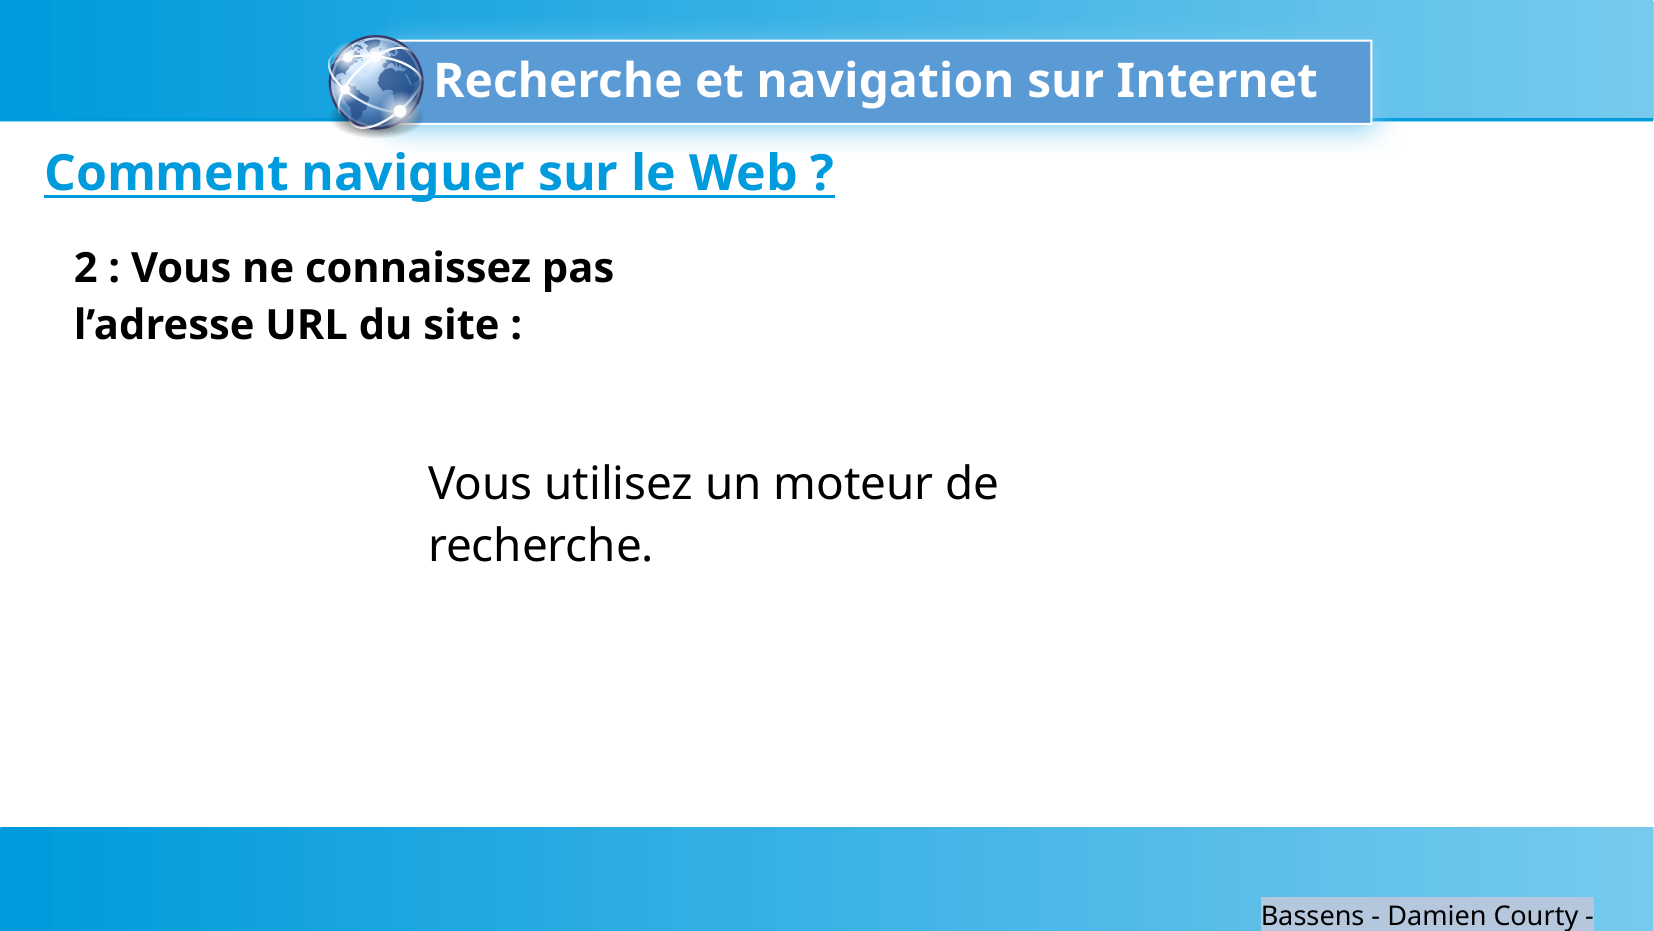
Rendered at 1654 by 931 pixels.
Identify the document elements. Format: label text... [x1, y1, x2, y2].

text_box Comment naviguer sur le Web ? [29, 129, 857, 305]
picture [324, 35, 427, 140]
text_box Bassens - Damien Courty - 2024 [1246, 889, 1654, 931]
text_box 2 : Vous ne connaissez pas l’adresse URL du site : [59, 230, 680, 344]
text_box Recherche et navigation sur Internet [427, 40, 1372, 124]
text_box Vous utilisez un moteur de recherche. [413, 442, 1241, 566]
